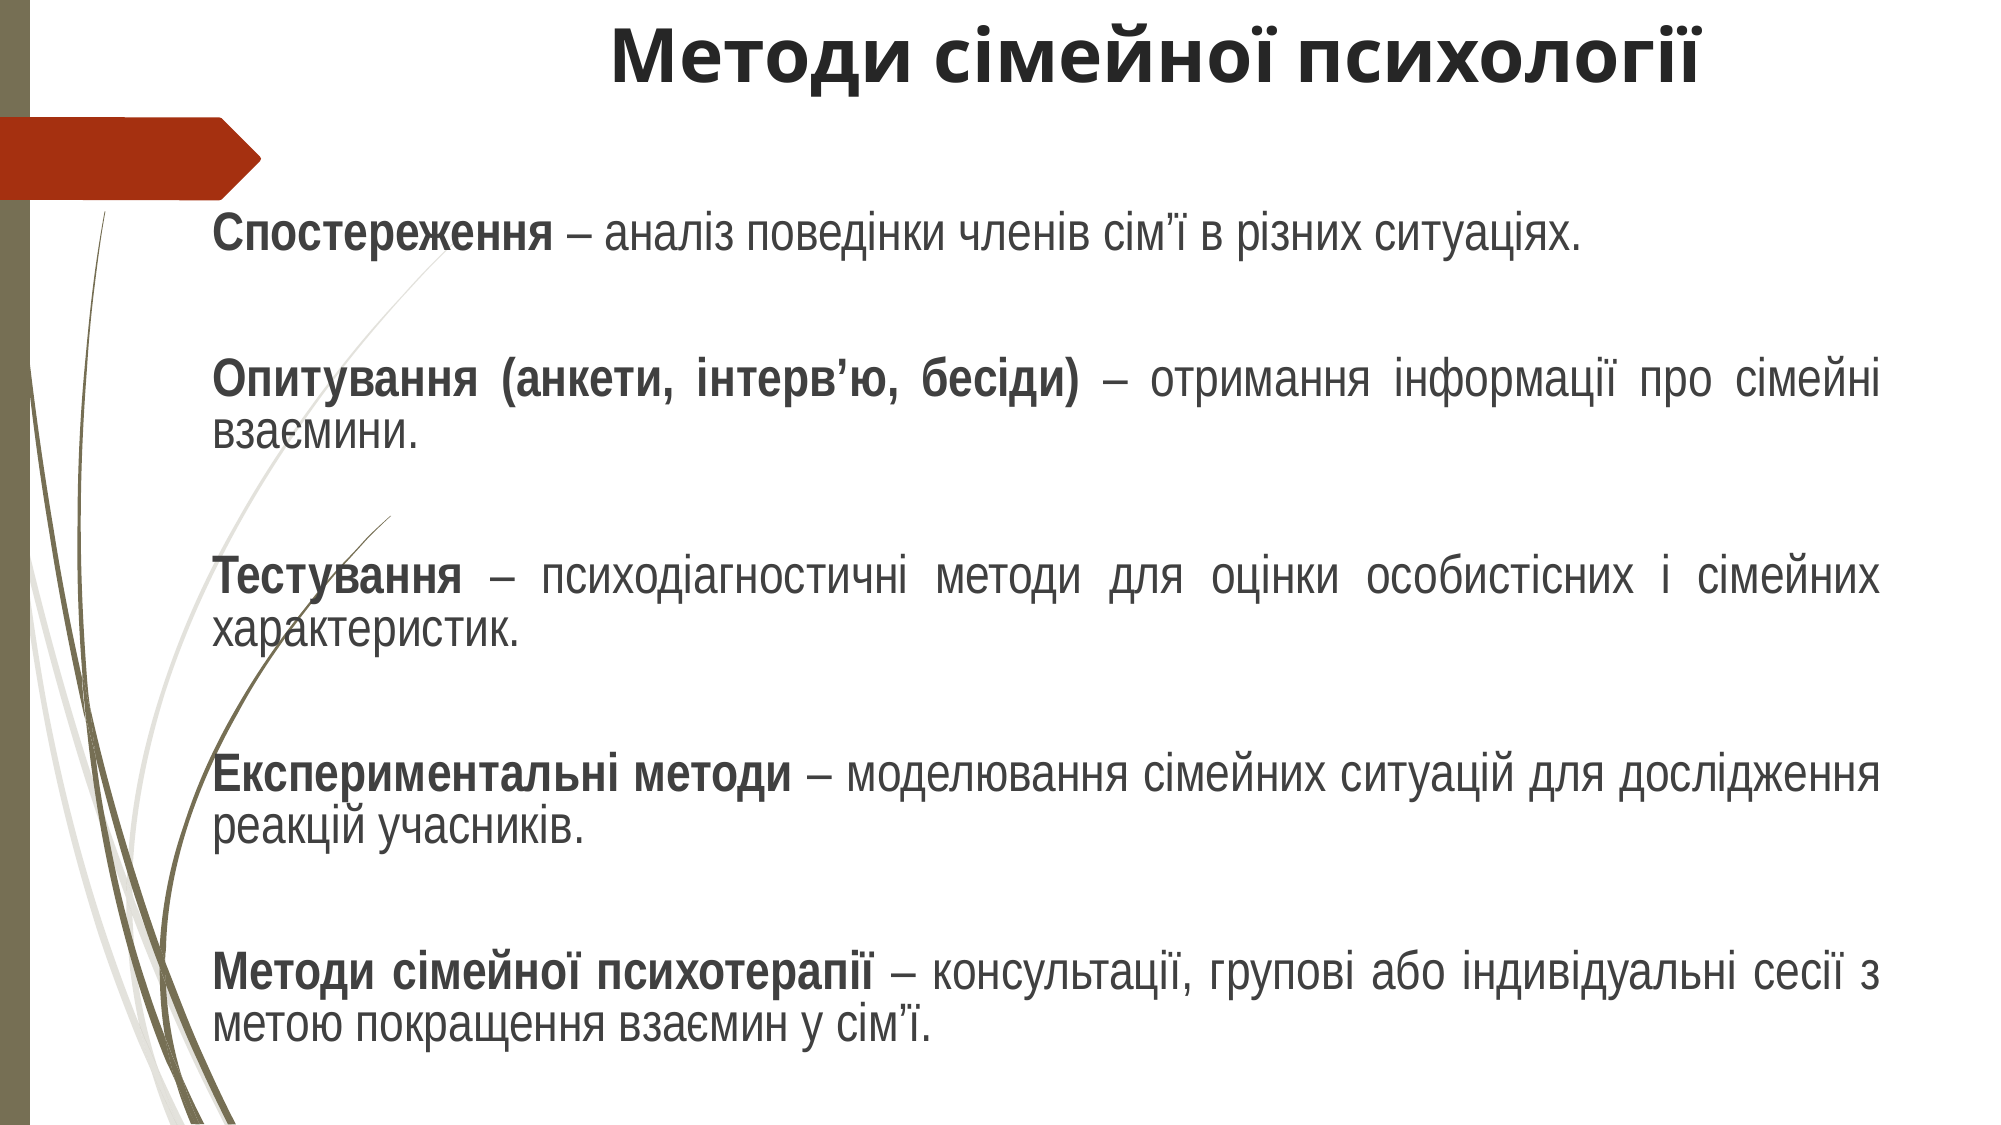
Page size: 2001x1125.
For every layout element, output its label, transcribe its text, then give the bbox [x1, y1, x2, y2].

list Спостереження – аналіз поведінки членів сім’ї в різних ситуаціях. Опитування (анкети, інтерв’ю, бесіди) – отримання інформації про сімейні взаємини. Тестування – психодіагностичні методи для оцінки особистісних і сімейних характеристик. Експериментальні методи – моделювання сімейних ситуацій для дослідження реакцій учасників. Методи сімейної психотерапії – консультації, групові або індивідуальні сесії з метою покращення взаємин у сім’ї. [197, 201, 2000, 1125]
title Методи сімейної психології [424, 0, 1887, 147]
